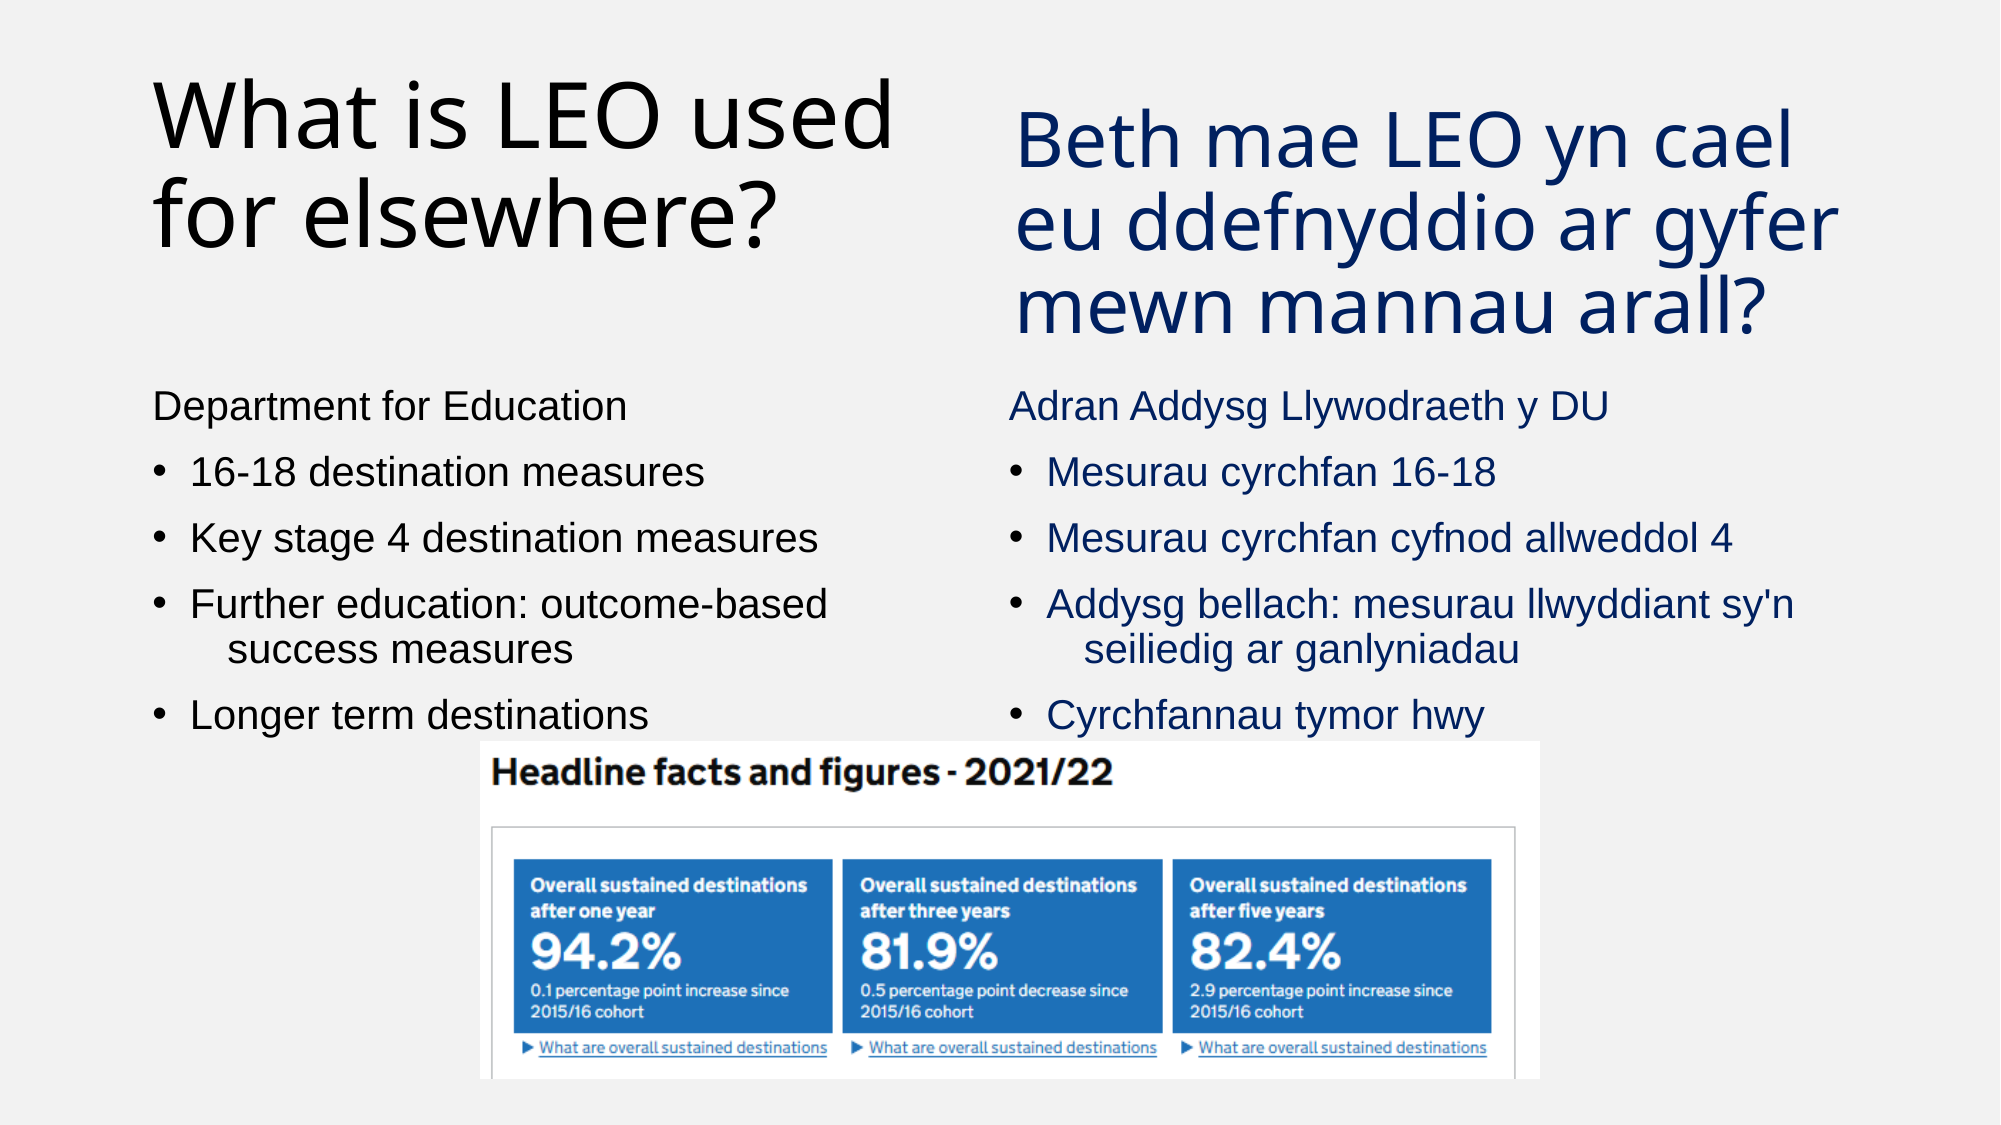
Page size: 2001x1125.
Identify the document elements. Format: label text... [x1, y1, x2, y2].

title What is LEO used for elsewhere? [137, 59, 994, 278]
text_box Adran Addysg Llywodraeth y DU Mesurau cyrchfan 16-18 Mesurau cyrchfan cyfnod allweddol 4 Addysg bellach: mesurau llwyddiant sy'n seiliedig ar ganlyniadau Cyrchfannau tymor hwy [994, 376, 1851, 1091]
list Department for Education 16-18 destination measures Key stage 4 destination measures Further education: outcome-based success measures Longer term destinations [137, 376, 994, 1091]
text_box Beth mae LEO yn cael eu ddefnyddio ar gyfer mewn mannau arall? [999, 59, 1857, 392]
